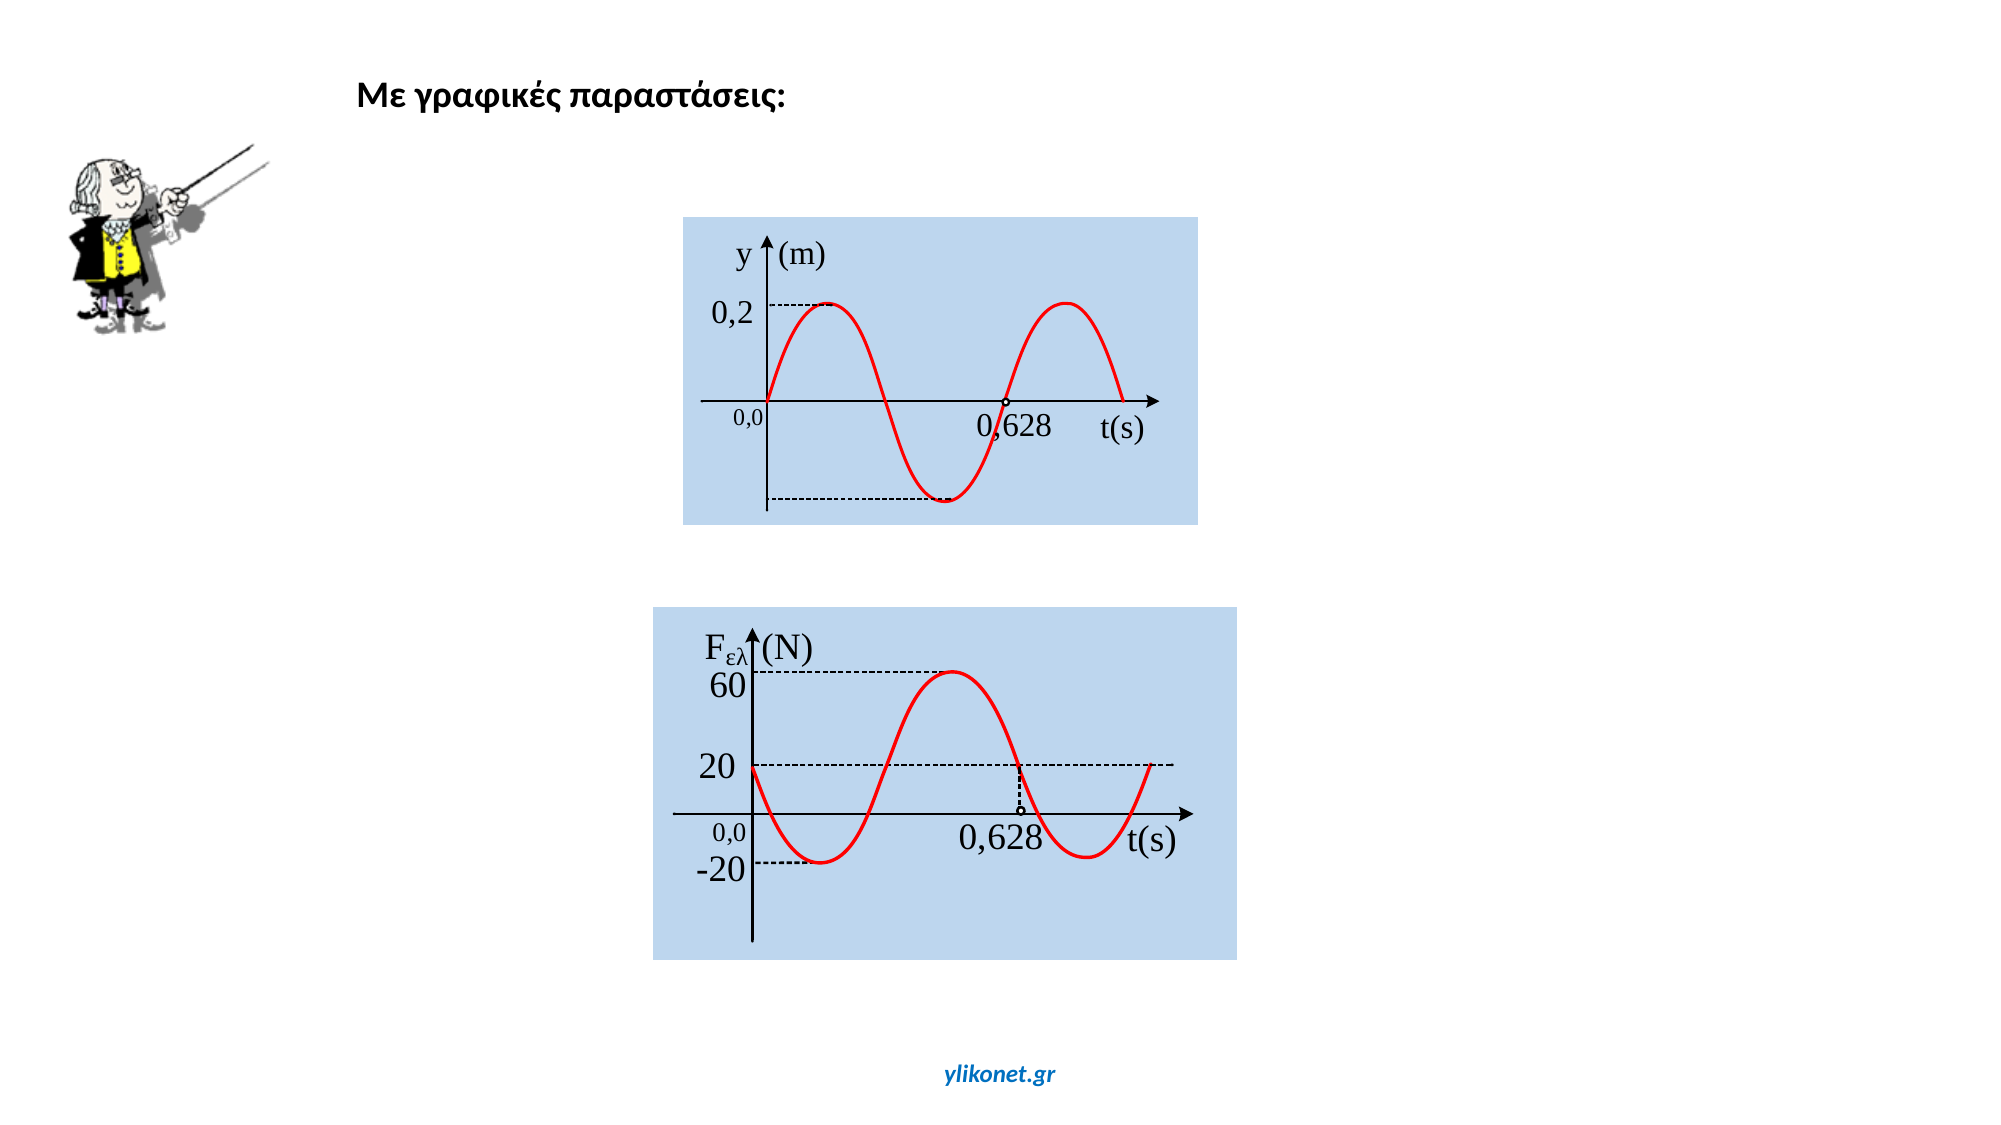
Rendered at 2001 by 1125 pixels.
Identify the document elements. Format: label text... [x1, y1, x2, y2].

chart [683, 216, 1199, 526]
chart [653, 607, 1237, 960]
text_box ylikonet.gr [683, 1042, 1317, 1103]
picture [56, 139, 258, 332]
text_box Με γραφικές παραστάσεις: [341, 62, 854, 124]
